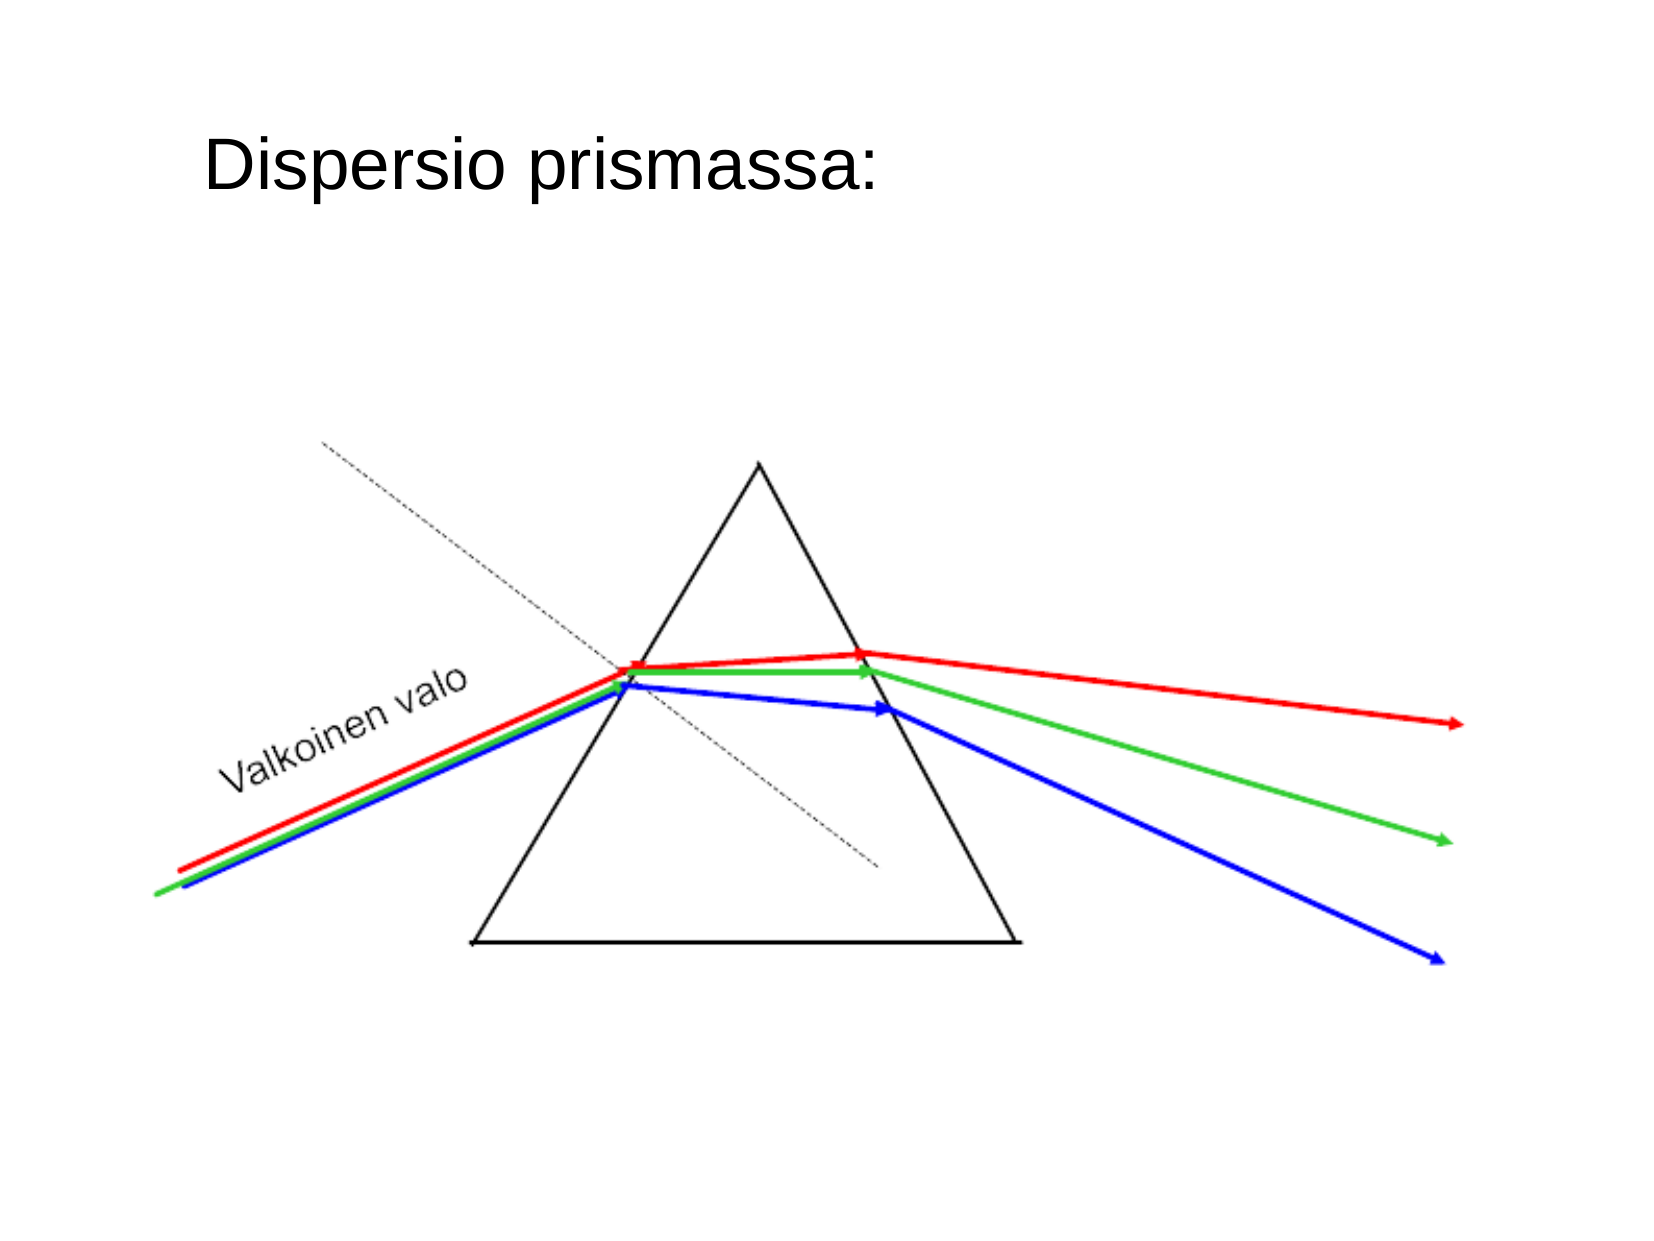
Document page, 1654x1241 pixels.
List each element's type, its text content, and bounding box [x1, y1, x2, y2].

picture [99, 365, 1512, 1016]
text_box Dispersio prismassa: [188, 116, 896, 213]
